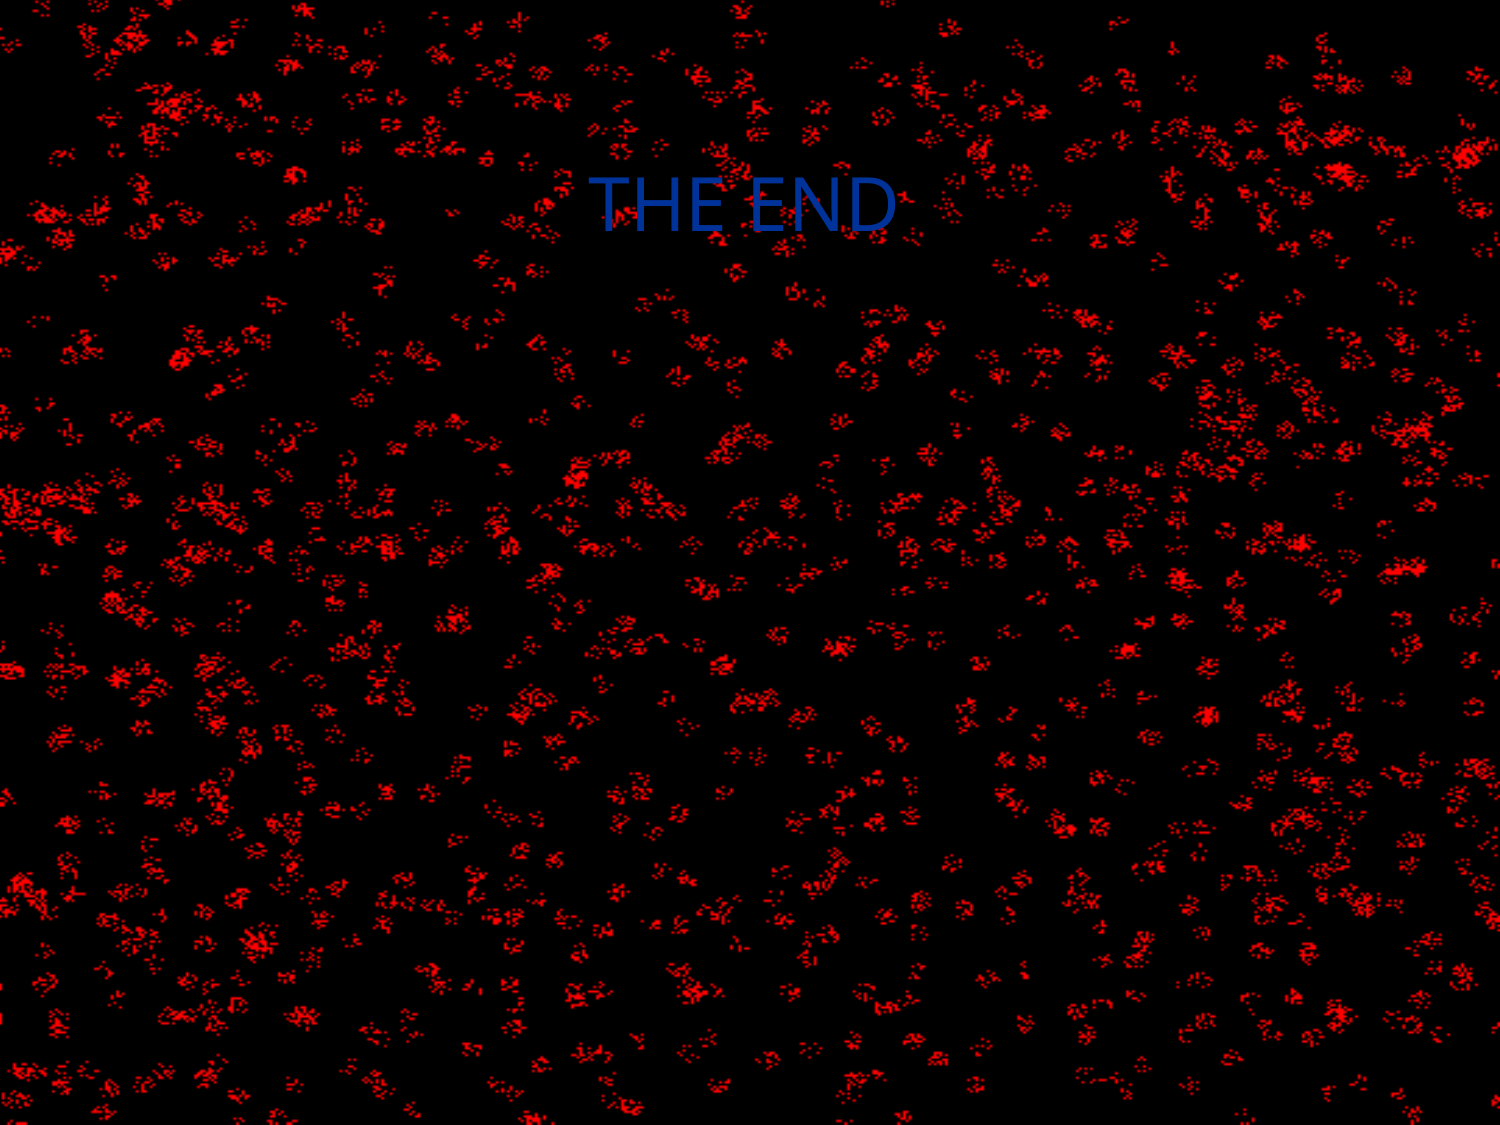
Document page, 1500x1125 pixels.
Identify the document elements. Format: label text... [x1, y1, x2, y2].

picture [0, 0, 1500, 1125]
text_box THE END [112, 148, 1377, 652]
